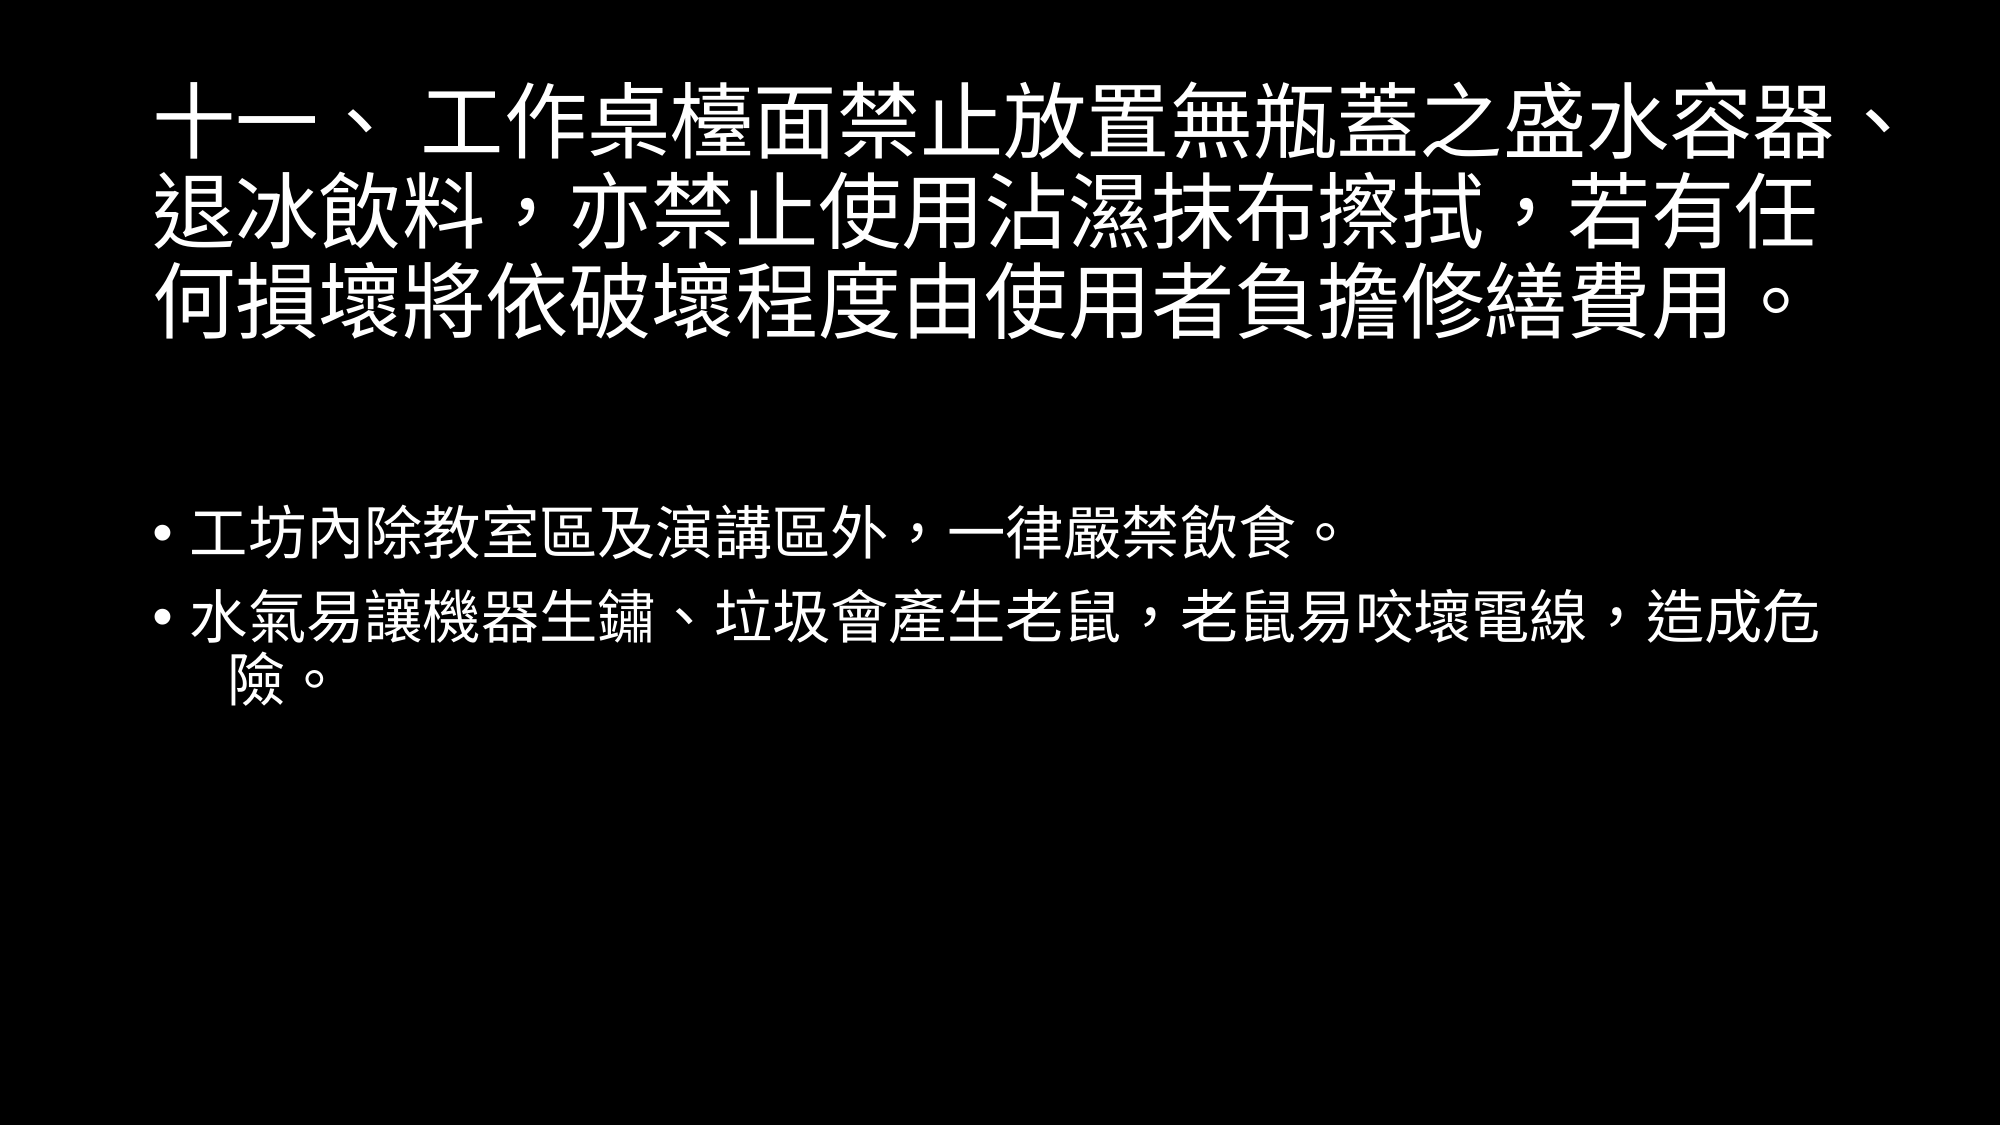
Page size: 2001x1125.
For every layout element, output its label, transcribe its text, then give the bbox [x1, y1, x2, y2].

title 十一、 工作桌檯面禁止放置無瓶蓋之盛水容器、退冰飲料，亦禁止使用沾濕抹布擦拭，若有任何損壞將依破壞程度由使用者負擔修繕費用。 [137, 59, 1863, 472]
list 工坊內除教室區及演講區外，一律嚴禁飲食。 水氣易讓機器生鏽、垃圾會產生老鼠，老鼠易咬壞電線，造成危險。 [137, 497, 1863, 1014]
